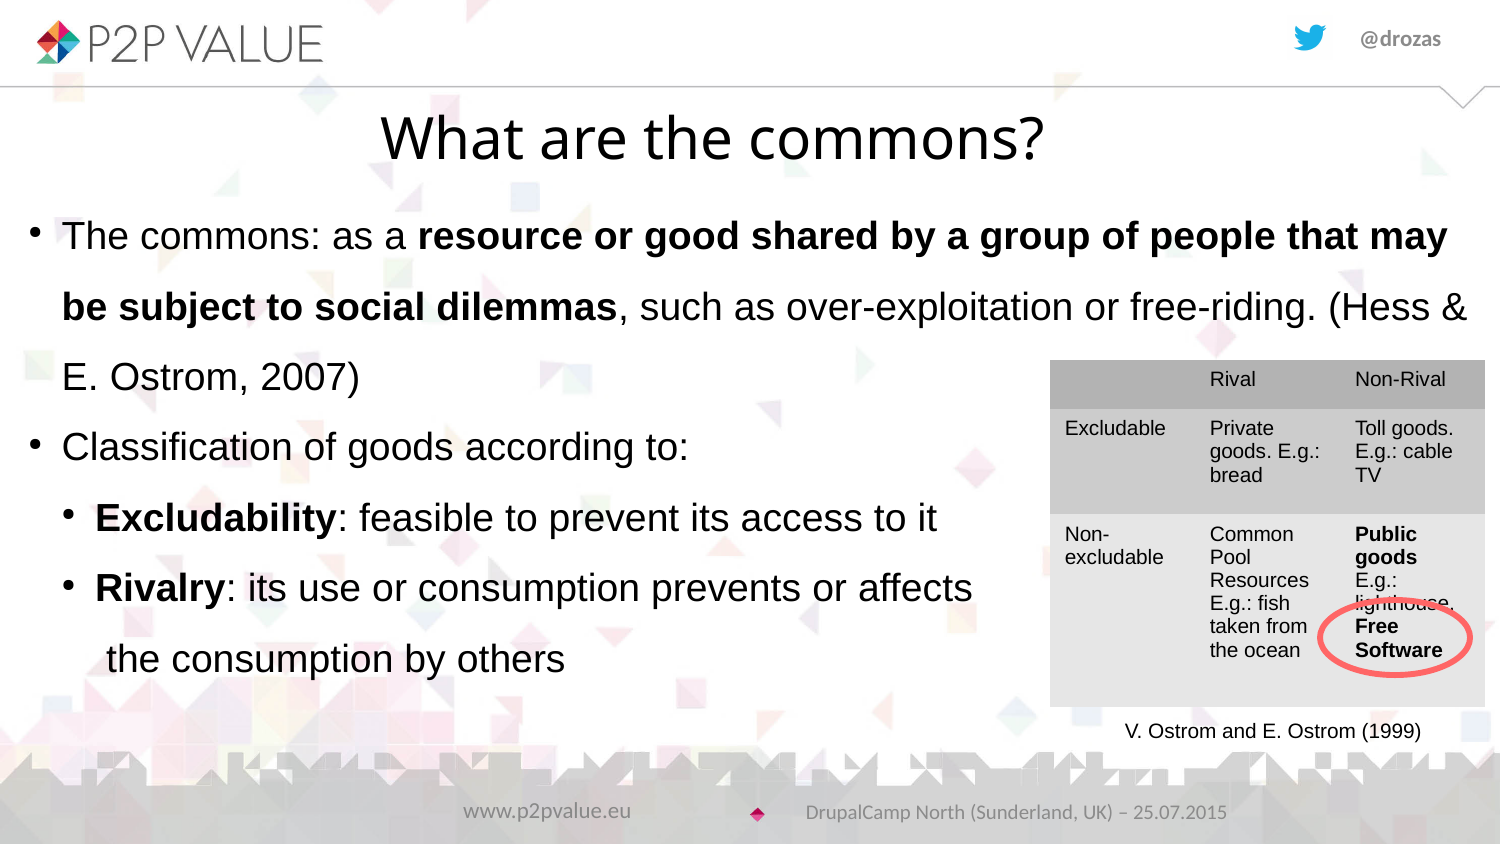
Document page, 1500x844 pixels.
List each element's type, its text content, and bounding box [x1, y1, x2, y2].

text_box DrupalCamp North (Sunderland, UK) – 25.07.2015 [792, 788, 1485, 834]
subtitle The commons: as a resource or good shared by a group of people that may be subject to social dilemmas, such as over-exploitation or free-riding. (Hess & E. Ostrom, 2007) Classification of goods according to: Excludability: feasible to prevent its access to it Rivalry: its use or consumption prevents or affects the consumption by others [15, 180, 1496, 691]
text_box www.p2pvalue.eu [456, 789, 675, 829]
table_header [1050, 360, 1195, 409]
table_cell Toll goods. E.g.: cable TV [1340, 409, 1485, 514]
table_header Rival [1195, 360, 1340, 409]
table_cell Non-excludable [1050, 514, 1195, 707]
table_cell Common Pool Resources E.g.: fish taken from the ocean [1195, 514, 1340, 707]
text_box @drozas [1333, 15, 1455, 60]
table_cell Public goods E.g.: lighthouse, Free Software [1340, 603, 1467, 672]
text_box V. Ostrom and E. Ostrom (1999) [1110, 711, 1471, 751]
table_cell Public goods E.g.: lighthouse, Free Software [1340, 514, 1485, 707]
table_cell Private goods. E.g.: bread [1195, 409, 1340, 514]
title What are the commons? [60, 92, 1366, 180]
table_header Non-Rival [1340, 360, 1485, 409]
picture [0, 0, 1500, 844]
table_cell Excludable [1050, 409, 1195, 514]
